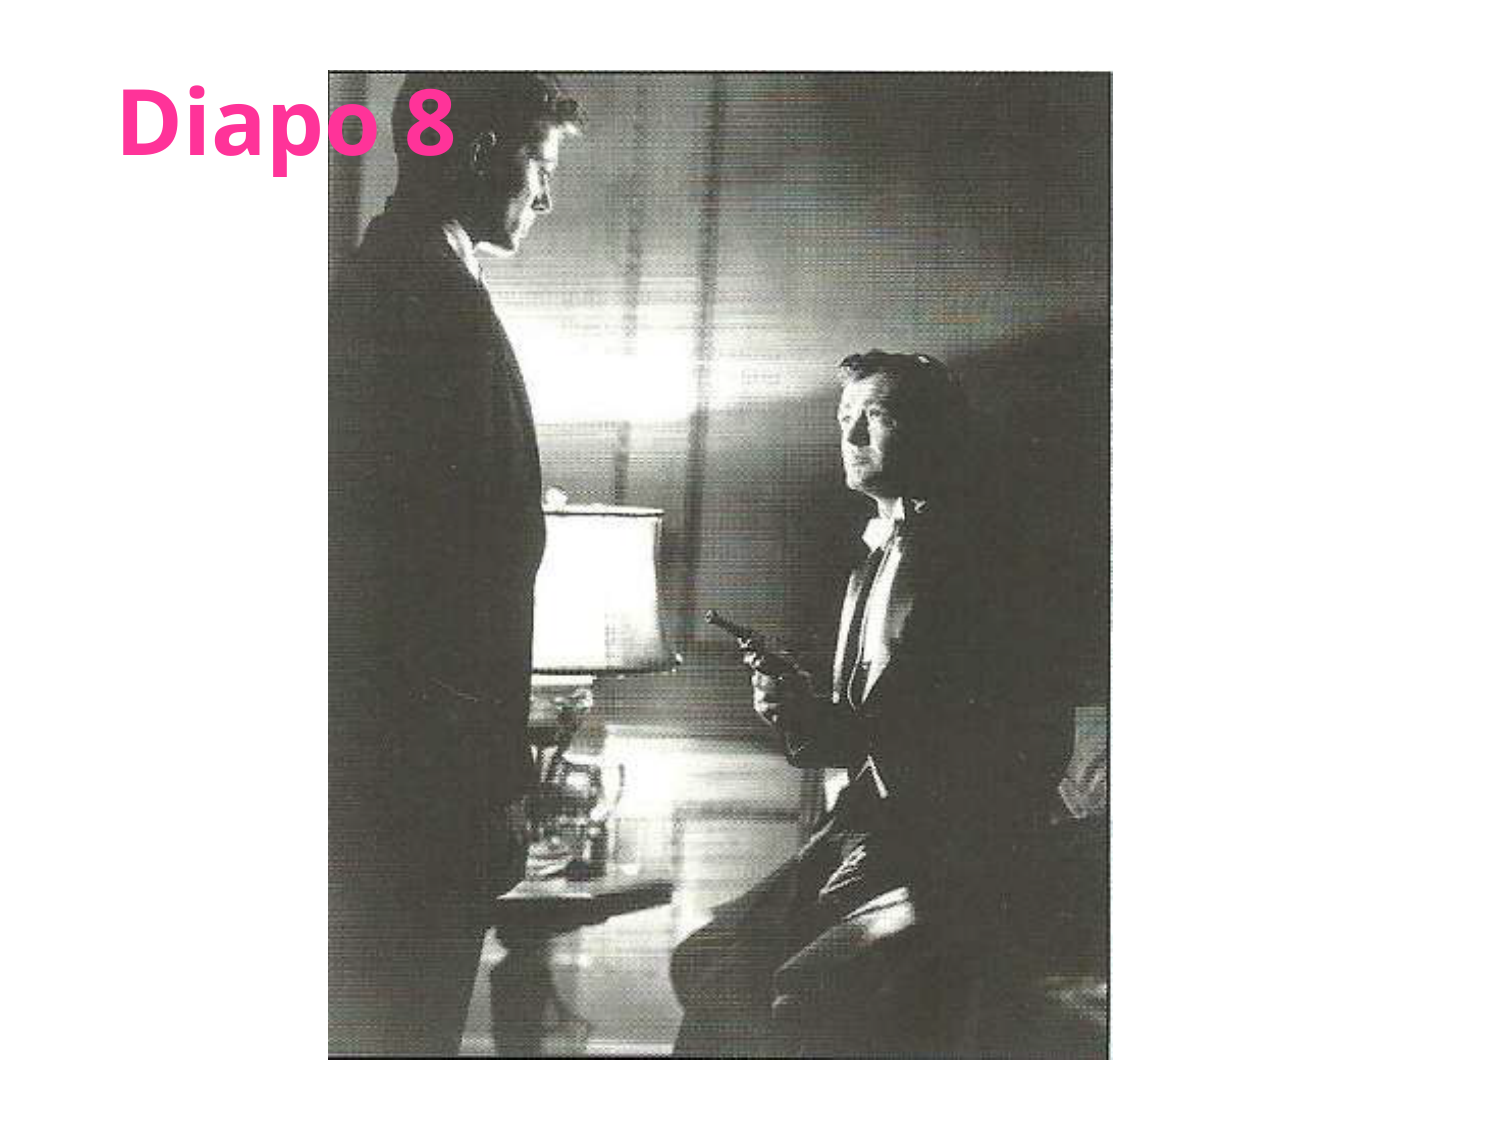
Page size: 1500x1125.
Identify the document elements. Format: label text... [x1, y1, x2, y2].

text_box Diapo 8 [100, 37, 1438, 200]
picture [328, 200, 1113, 1060]
